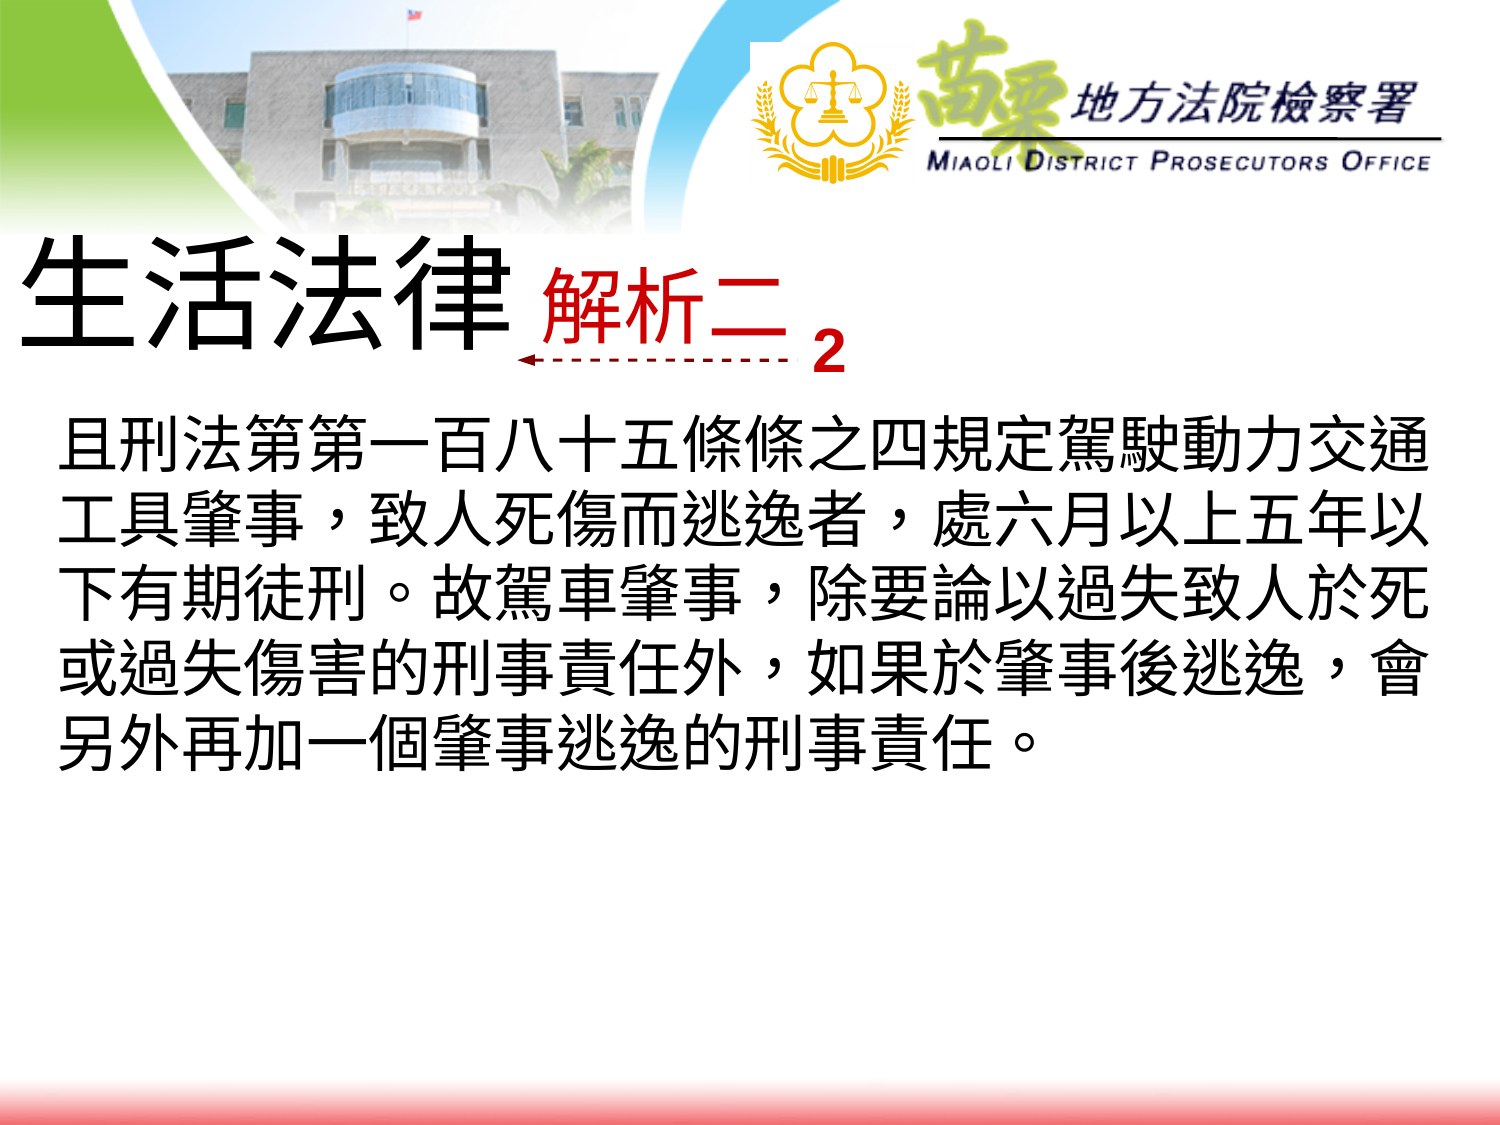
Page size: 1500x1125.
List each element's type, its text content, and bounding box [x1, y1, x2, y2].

text_box 2 [797, 302, 862, 393]
text_box 生活法律 [0, 208, 531, 374]
picture [0, 1026, 1500, 1125]
text_box 解析二 [525, 247, 805, 362]
text_box 且刑法第第一百八十五條條之四規定駕駛動力交通工具肇事，致人死傷而逃逸者，處六月以上五年以下有期徒刑。故駕車肇事，除要論以過失致人於死或過失傷害的刑事責任外，如果於肇事後逃逸，會另外再加一個肇事逃逸的刑事責任。 [41, 397, 1494, 787]
